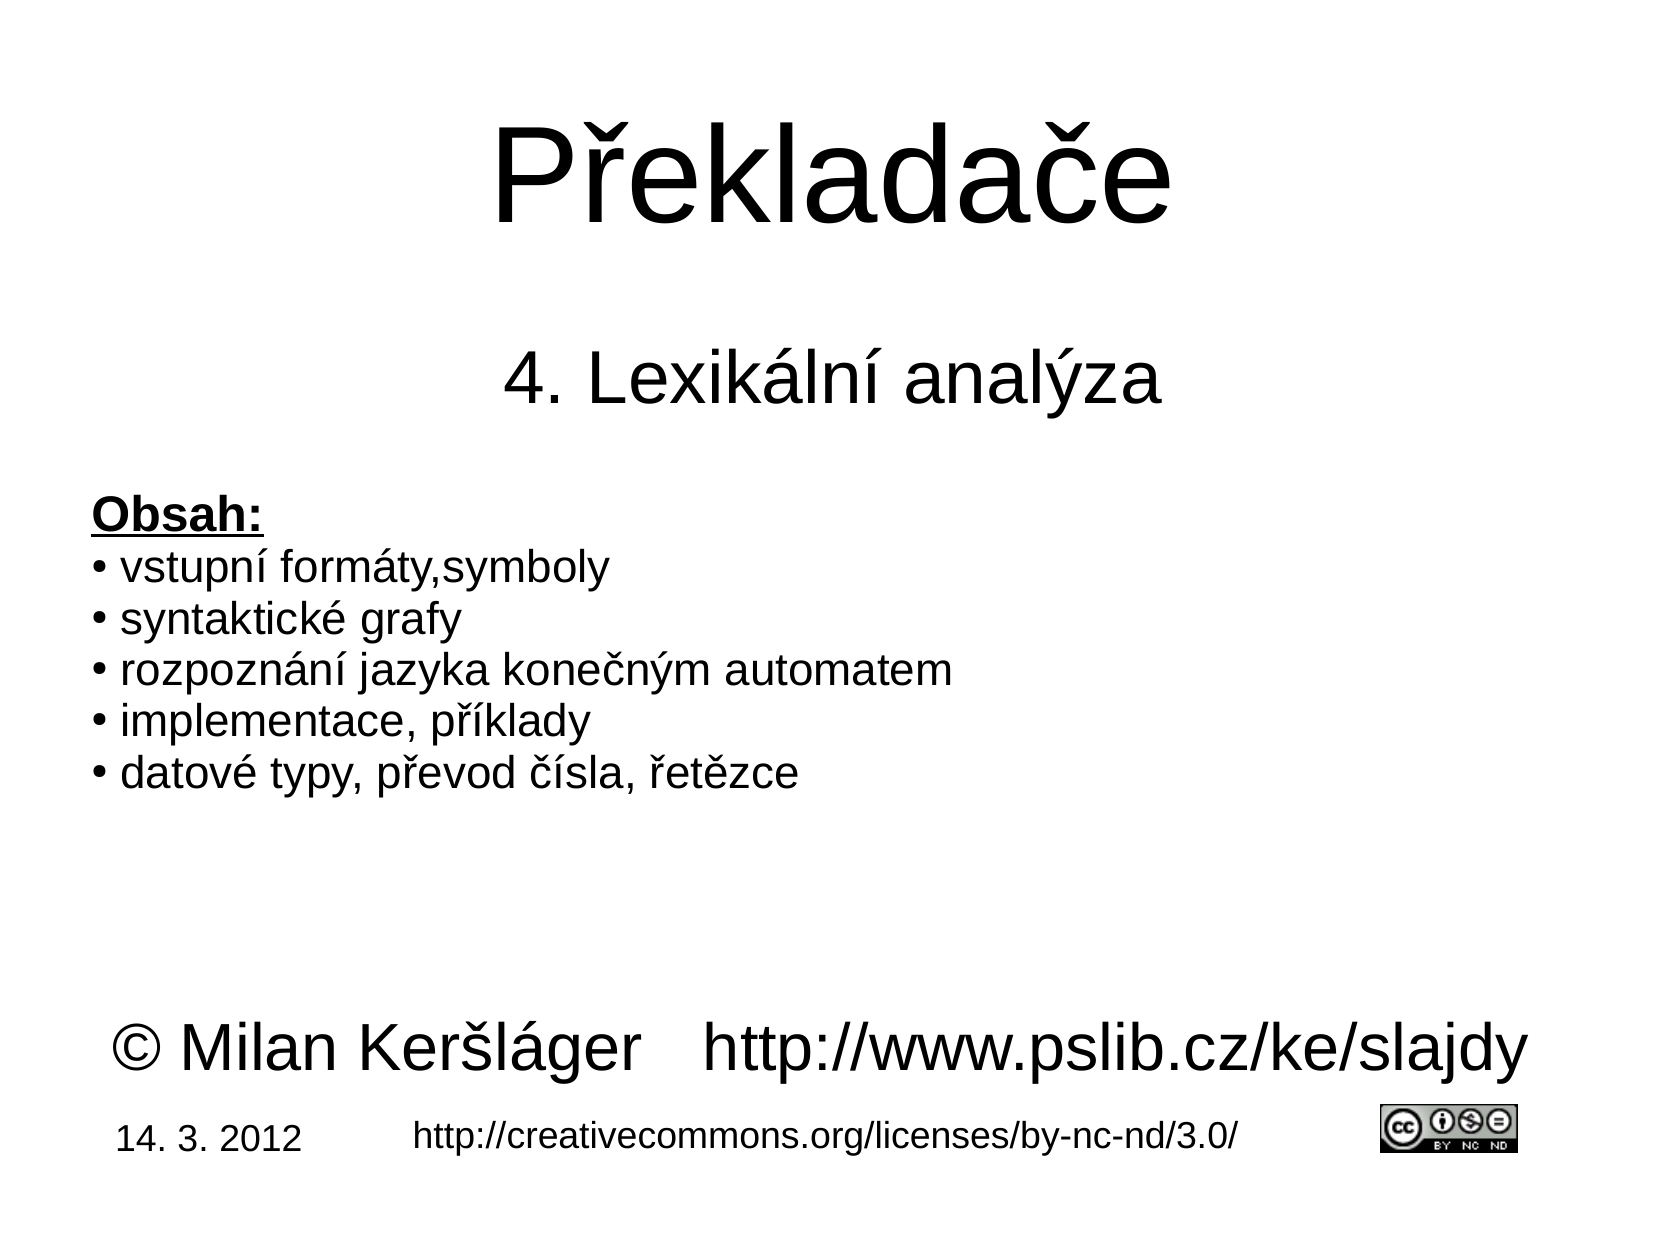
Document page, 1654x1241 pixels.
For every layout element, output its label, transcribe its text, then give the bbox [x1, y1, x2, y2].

title Překladače 4. Lexikální analýza [88, 56, 1577, 461]
text_box http://creativecommons.org/licenses/by-nc-nd/3.0/ [339, 1107, 1313, 1165]
text_box 14.3.2012 [100, 1110, 337, 1168]
text_box Obsah: vstupní formáty,symboly syntaktické grafy rozpoznání jazyka konečným automatem implementace, příklady datové typy, převod čísla, řetězce [76, 478, 1583, 806]
list © Milan Keršláger http://www.pslib.cz/ke/slajdy [76, 1009, 1565, 1087]
picture [1380, 1104, 1518, 1153]
